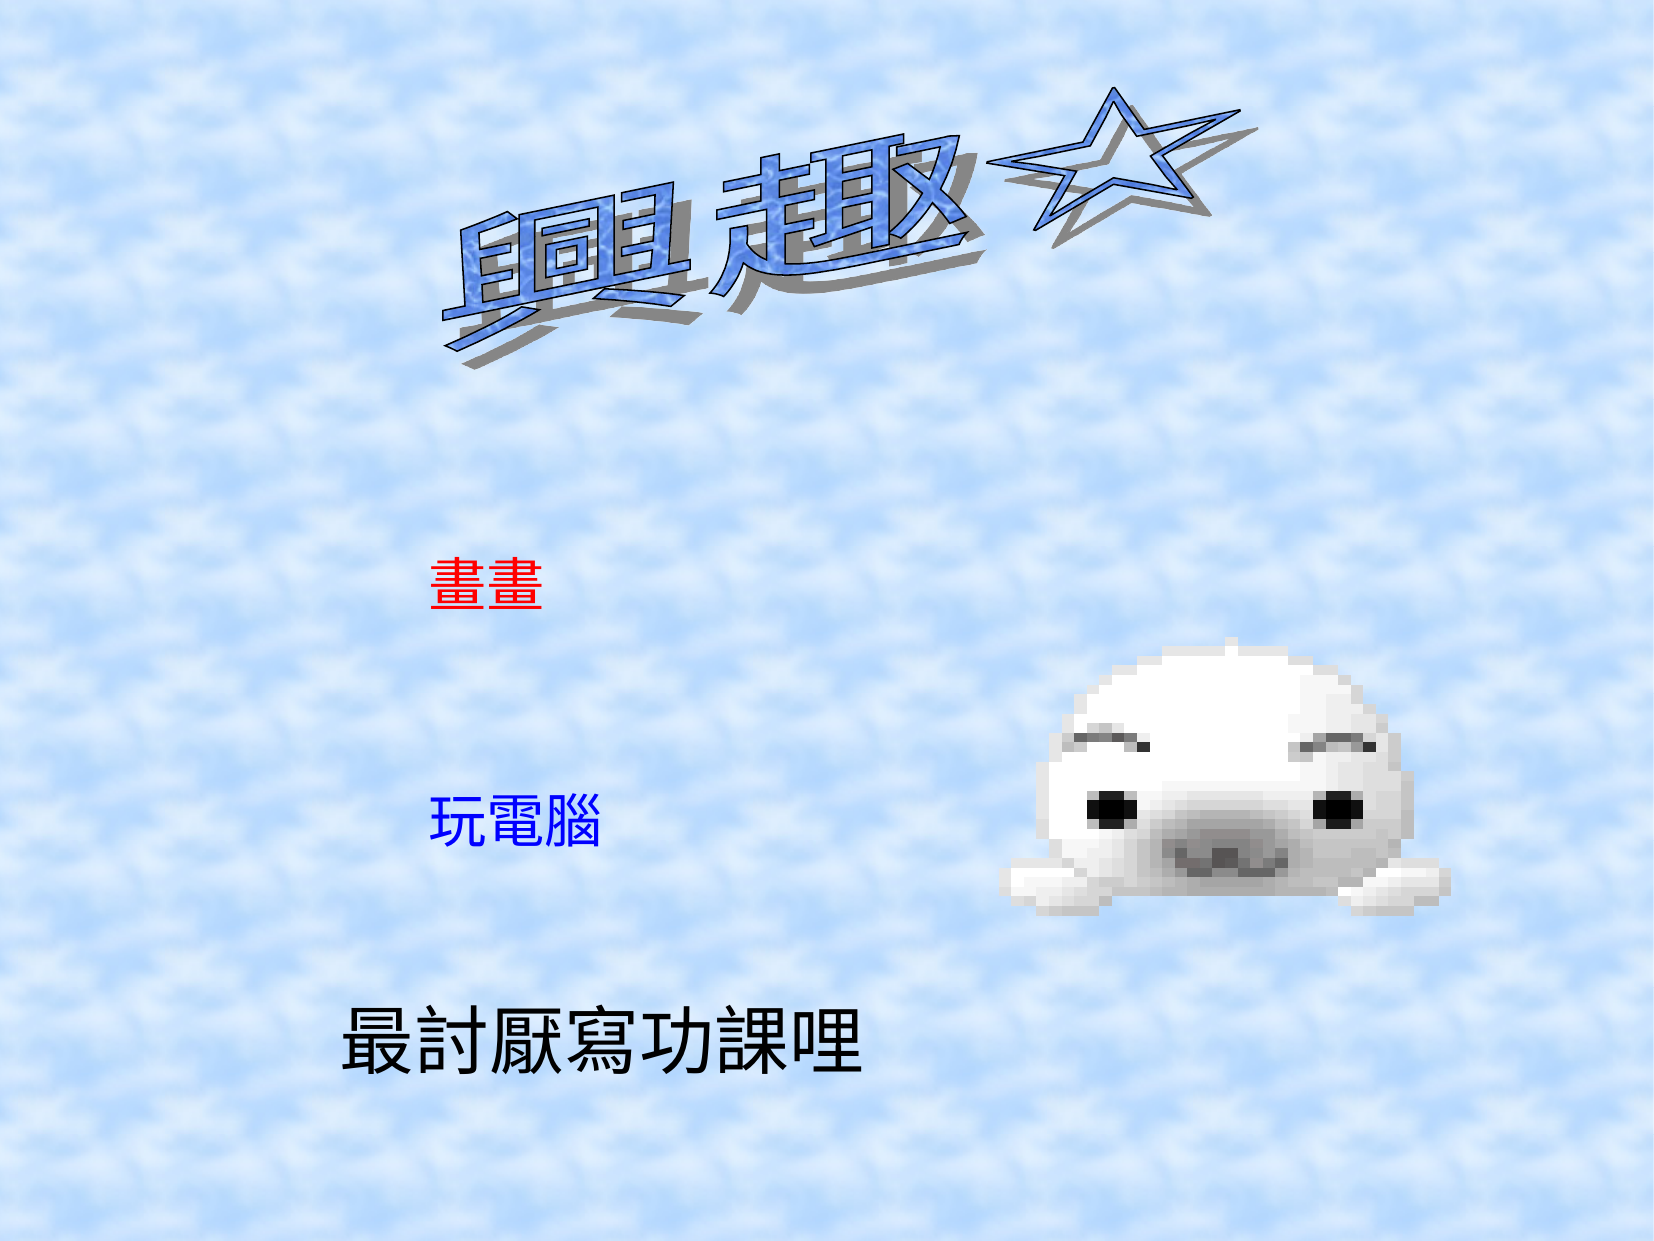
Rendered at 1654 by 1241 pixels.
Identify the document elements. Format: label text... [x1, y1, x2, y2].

text_box 興趣☆ [709, 153, 968, 297]
text_box 最討厭寫功課哩 [324, 974, 916, 1080]
text_box 興趣☆ [810, 133, 967, 249]
text_box 興趣☆ [986, 87, 1241, 231]
text_box 興趣☆ [445, 306, 540, 352]
text_box 興趣☆ [442, 182, 691, 321]
picture [0, 0, 1654, 1241]
text_box 玩電腦 [413, 767, 974, 853]
text_box 畫畫 [413, 531, 1300, 617]
